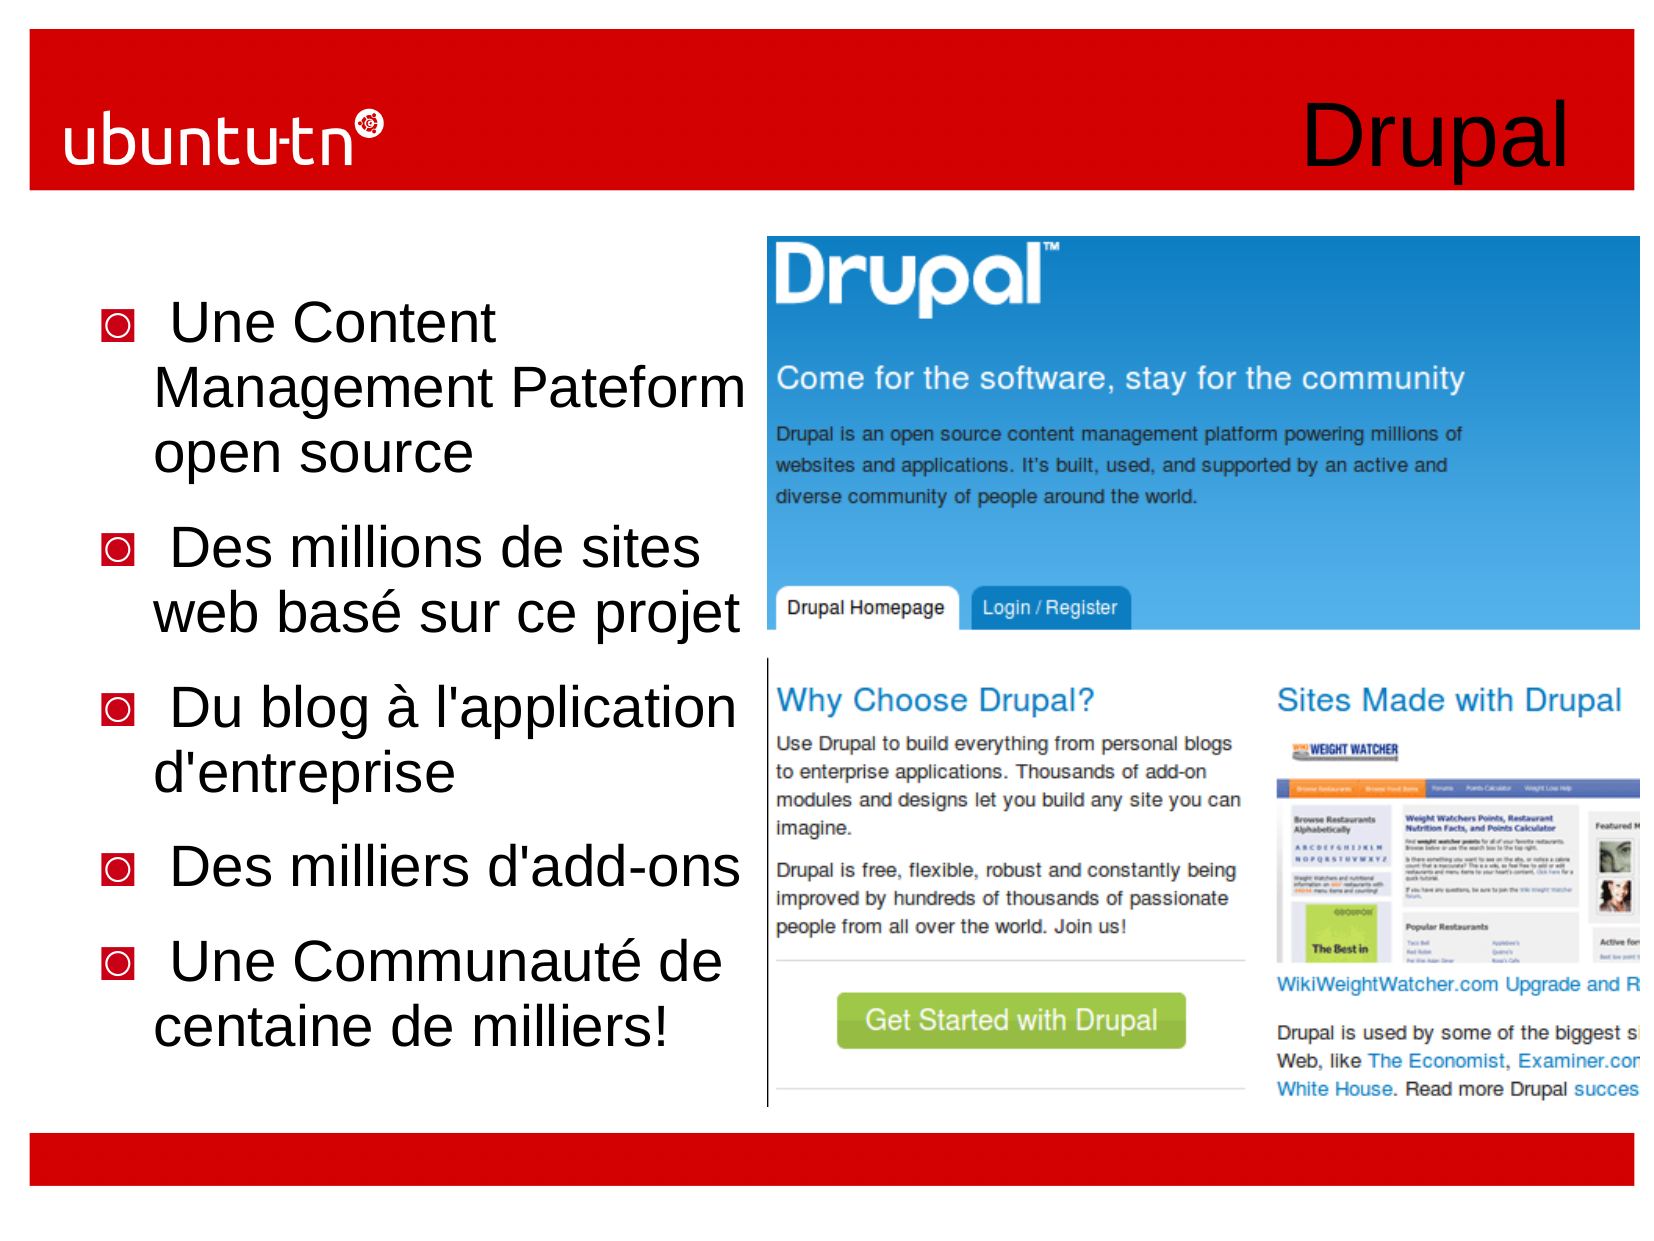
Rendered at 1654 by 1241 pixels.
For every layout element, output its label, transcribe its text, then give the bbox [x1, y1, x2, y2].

list Une Content Management Pateform open source Des millions de sites web basé sur ce projet Du blog à l'application d'entreprise Des milliers d'add-ons Une Communauté de centaine de milliers! [82, 290, 768, 1109]
title Drupal [82, 39, 1571, 232]
picture [29, 29, 1640, 1241]
